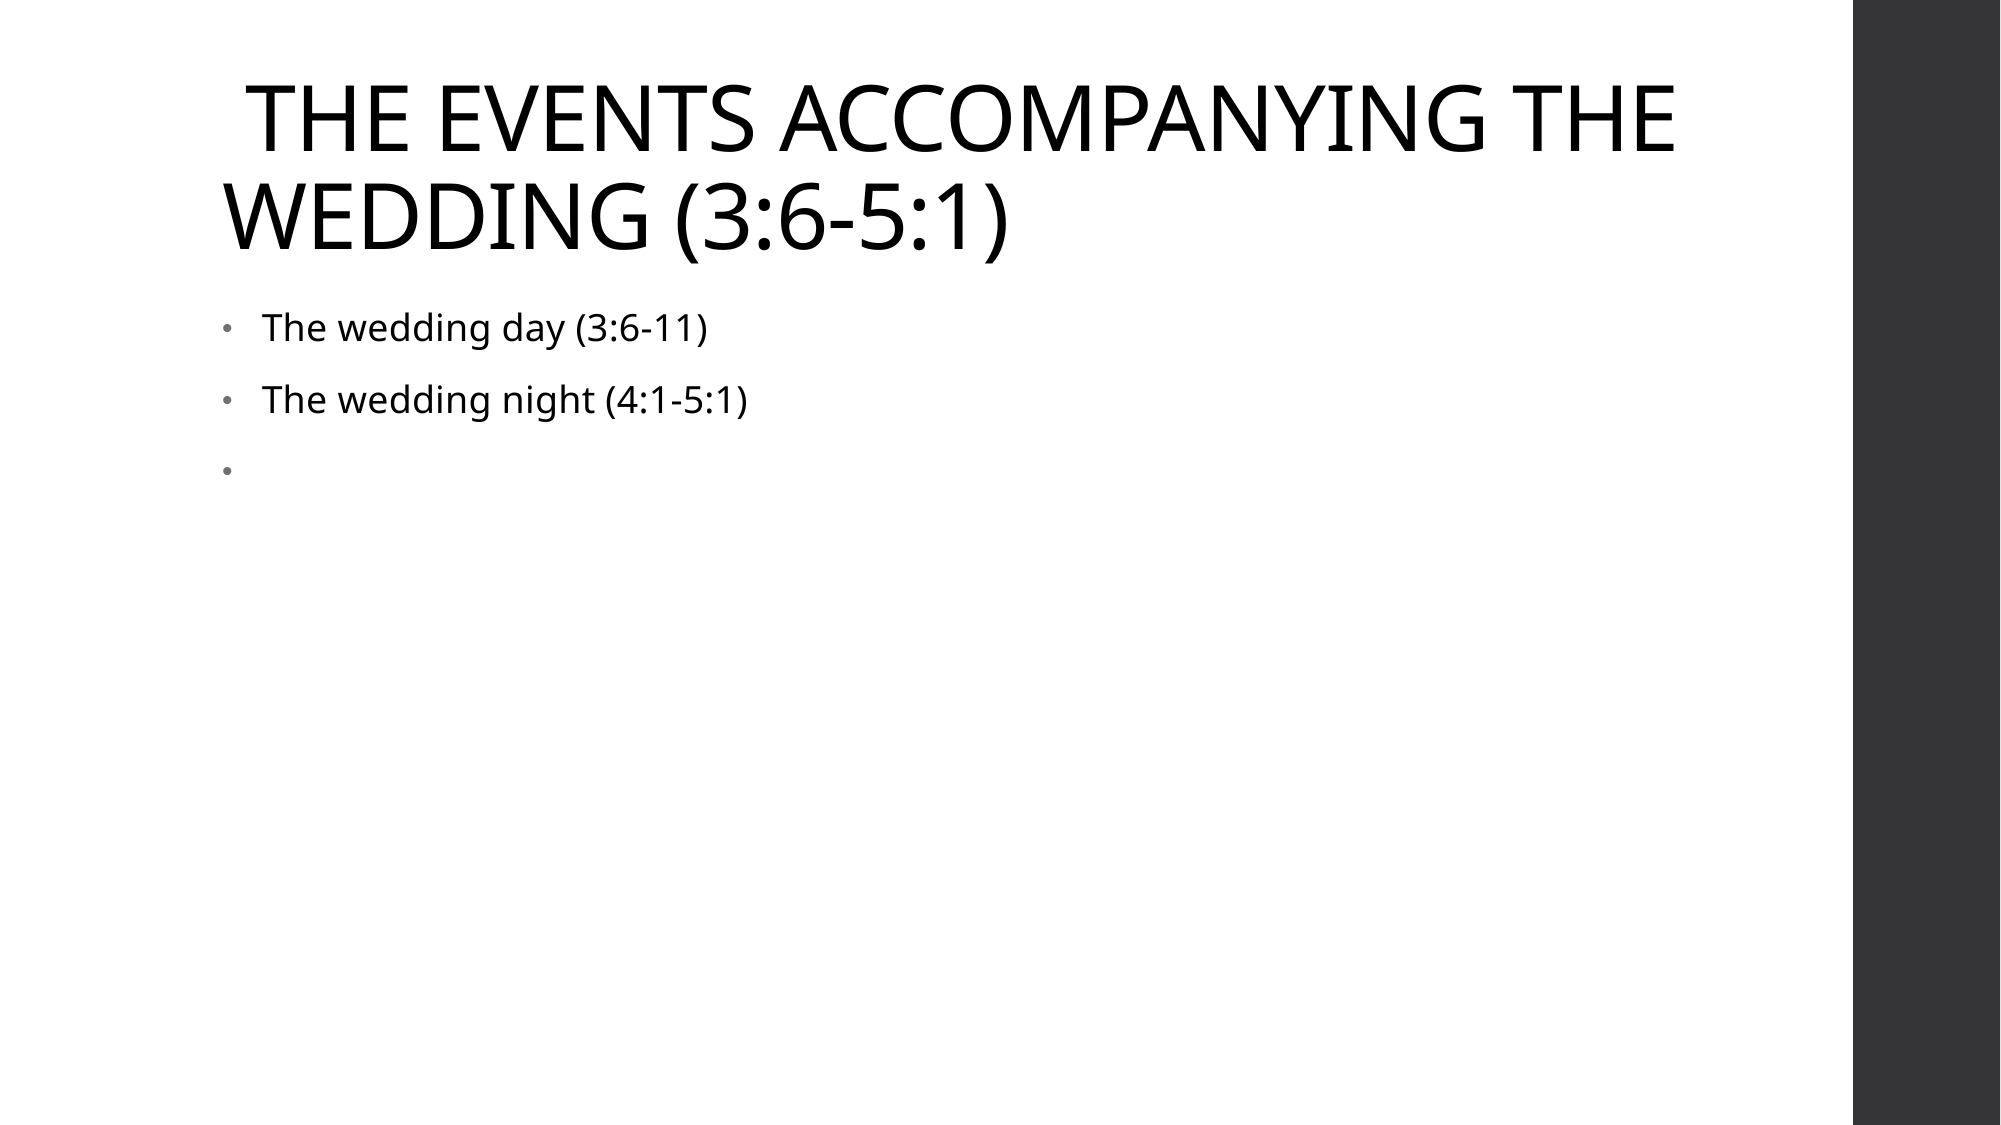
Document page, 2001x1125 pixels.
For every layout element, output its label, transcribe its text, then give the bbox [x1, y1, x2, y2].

list The wedding day (3:6-11) The wedding night (4:1-5:1) [206, 299, 1617, 1014]
title THE EVENTS ACCOMPANYING THE WEDDING (3:6-5:1) [206, 60, 1797, 278]
